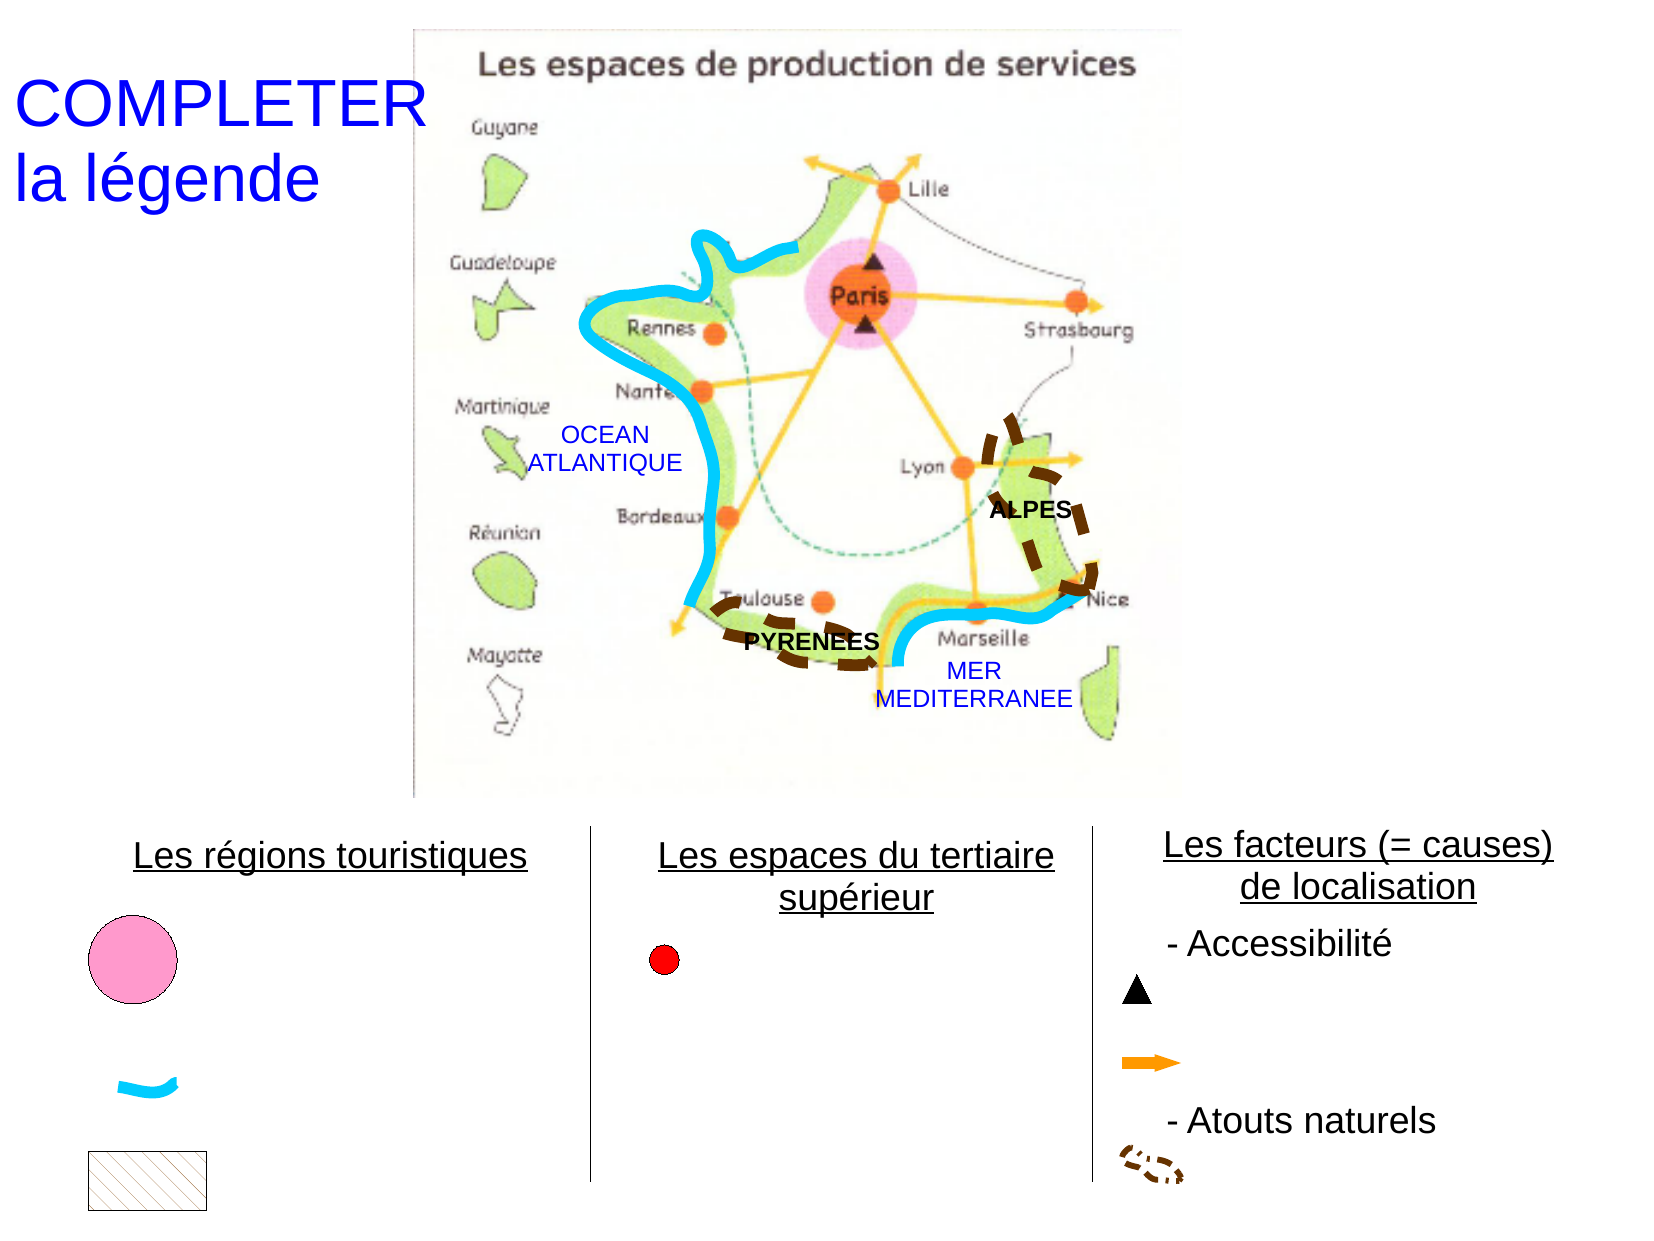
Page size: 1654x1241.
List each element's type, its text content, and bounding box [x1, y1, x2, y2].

text_box Les régions touristiques [118, 826, 590, 884]
text_box Les espaces du tertiaire supérieur [620, 826, 1092, 926]
text_box ALPES [974, 488, 1182, 533]
text_box PYRENEES [708, 620, 916, 664]
text_box [88, 1151, 207, 1211]
text_box COMPLETER la légende [0, 59, 473, 224]
text_box - Accessibilité [1151, 915, 1565, 973]
text_box [1122, 974, 1152, 1004]
text_box - Atouts naturels [1151, 1092, 1565, 1150]
text_box Les facteurs (= causes) de localisation [1122, 816, 1595, 916]
text_box [649, 944, 680, 975]
text_box OCEAN ATLANTIQUE [501, 413, 709, 485]
text_box [88, 915, 178, 1004]
text_box MER MEDITERRANEE [856, 649, 1093, 737]
picture [413, 29, 1182, 798]
